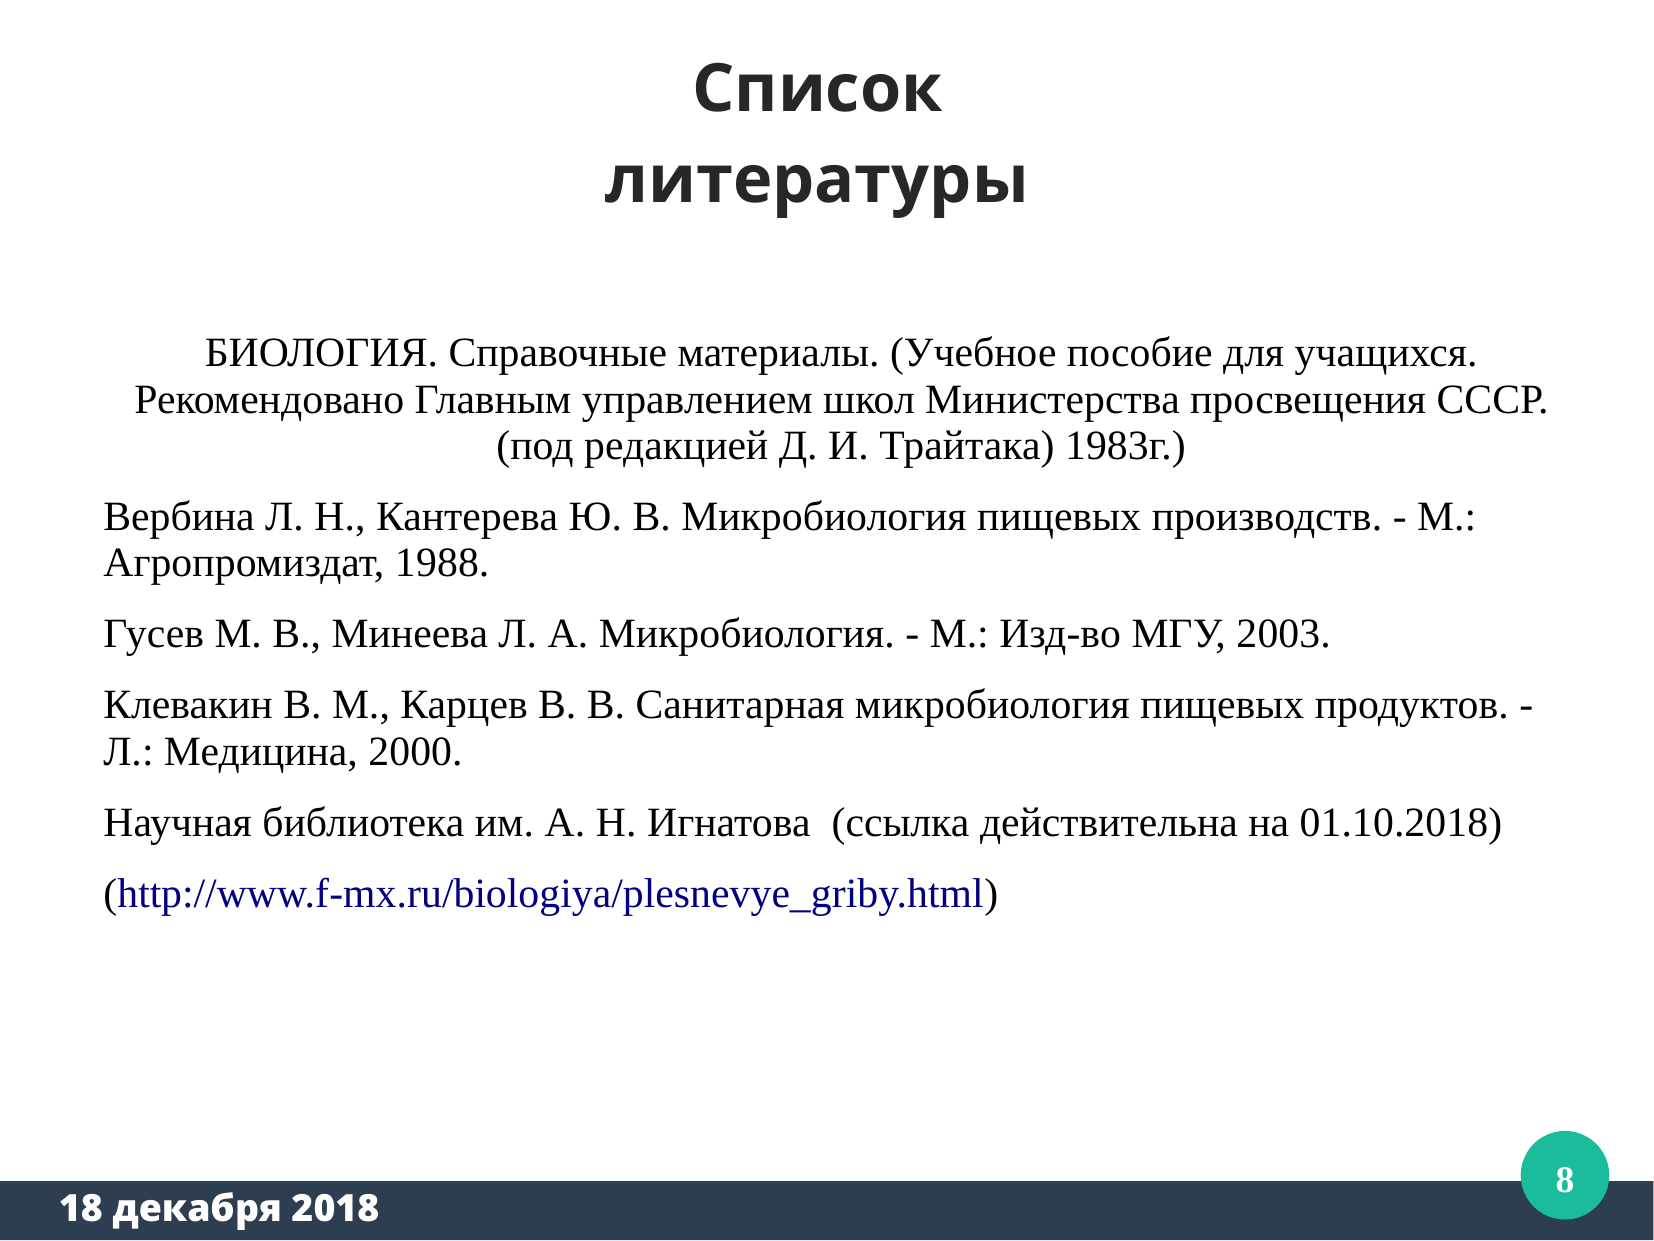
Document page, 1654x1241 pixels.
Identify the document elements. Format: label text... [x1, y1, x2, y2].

text_box 8 [1505, 1151, 1625, 1211]
text_box Список литературы [483, 32, 1152, 237]
text_box БИОЛОГИЯ. Справочные материалы. (Учебное пособие для учащихся. Рекомендовано Главным управлением школ Министерства просвещения СССР. (под редакцией Д. И. Трайтака) 1983г.) Вербина Л. Н., Кантерева Ю. В. Микробиология пищевых производств. - М.: Агропромиздат, 1988. Гусев М. В., Минеева Л. А. Микробиология. - М.: Изд-во МГУ, 2003. Клевакин В. М., Карцев В. В. Санитарная микробиология пищевых продуктов. - Л.: Медицина, 2000. Научная библиотека им. А. Н. Игнатова (ссылка действительна на 01.10.2018) (http://www.f-mx.ru/biologiya/plesnevye_griby.html) [88, 251, 1595, 1137]
